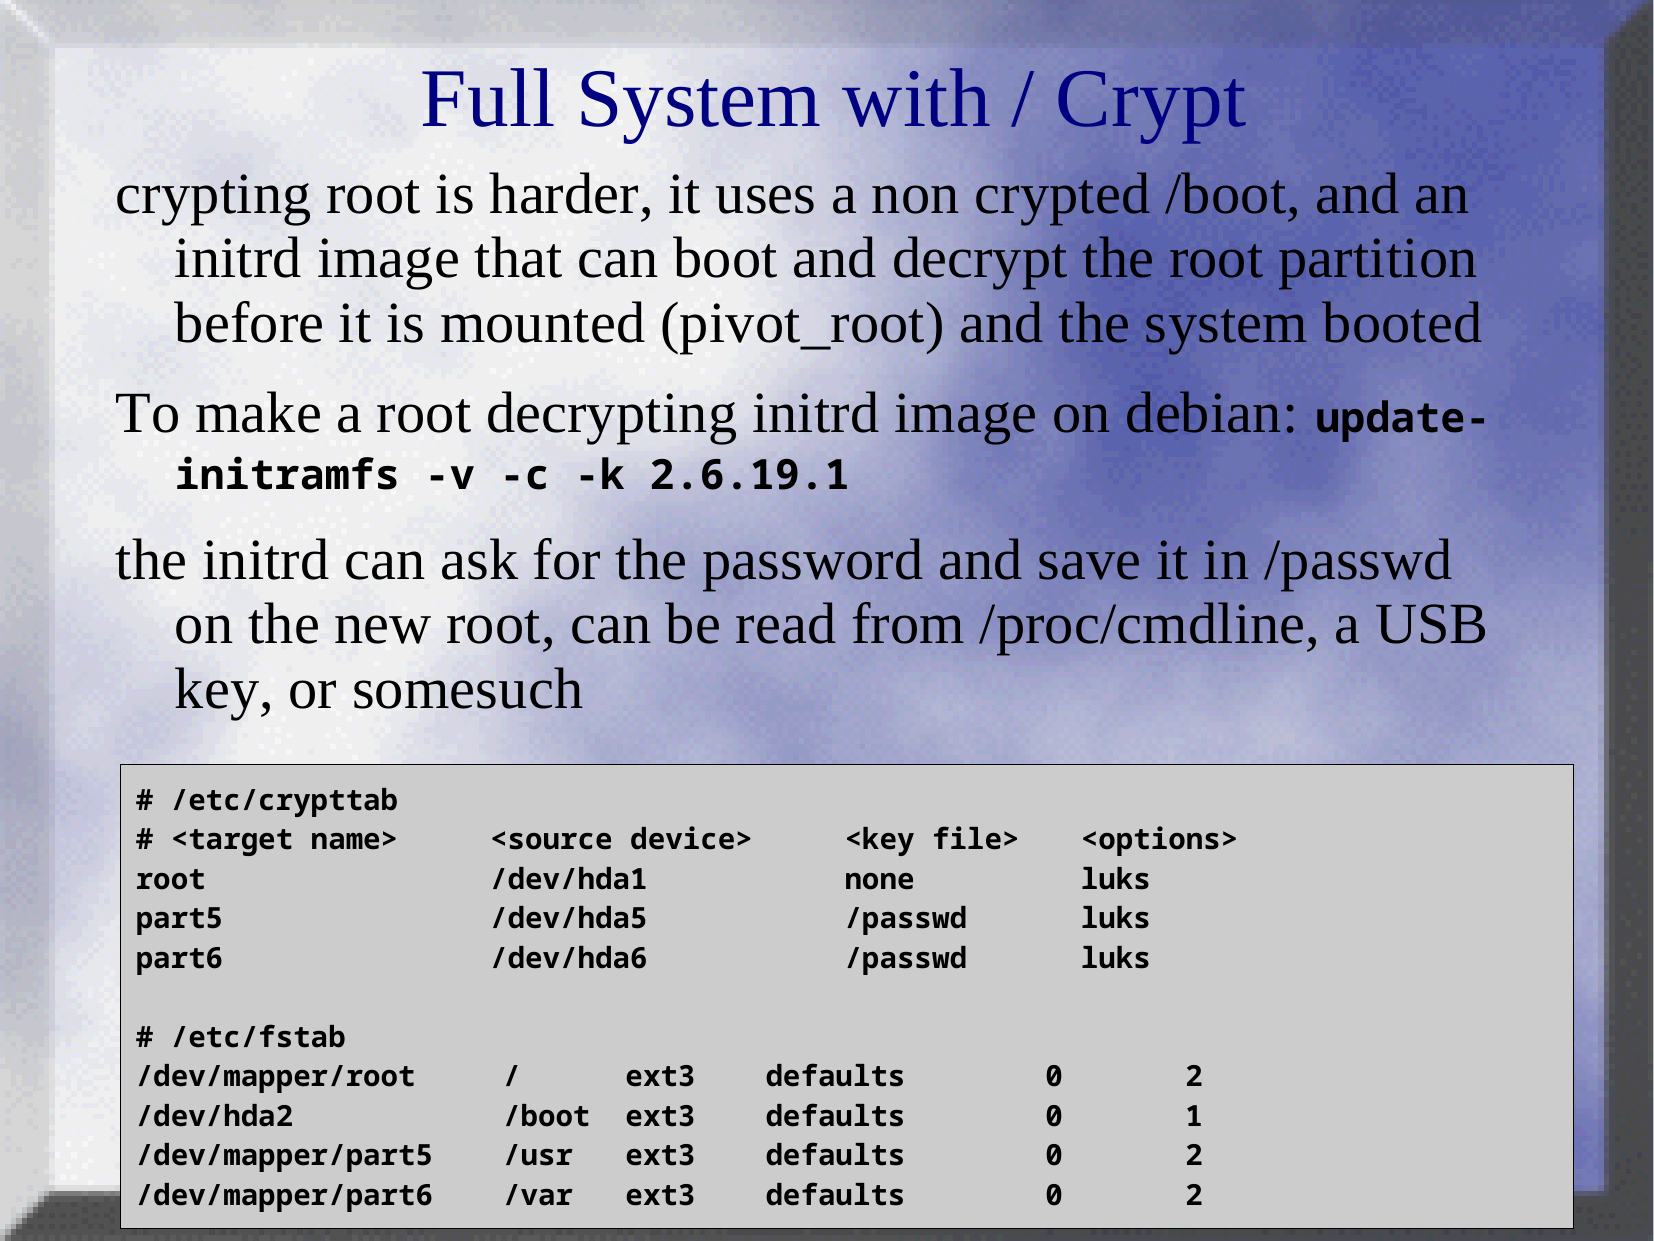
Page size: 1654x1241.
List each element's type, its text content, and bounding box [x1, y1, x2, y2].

title Full System with / Crypt [118, 48, 1550, 149]
text_box # /etc/crypttab # <target name> <source device> <key file> <options> root /dev/hda1 none luks part5 /dev/hda5 /passwd luks part6 /dev/hda6 /passwd luks # /etc/fstab /dev/mapper/root / ext3 defaults 0 2 /dev/hda2 /boot ext3 defaults 0 1 /dev/mapper/part5 /usr ext3 defaults 0 2 /dev/mapper/part6 /var ext3 defaults 0 2 [120, 764, 1574, 1149]
list crypting root is harder, it uses a non crypted /boot, and an initrd image that can boot and decrypt the root partition before it is mounted (pivot_root) and the system booted To make a root decrypting initrd image on debian: update-initramfs -v -c -k 2.6.19.1 the initrd can ask for the password and save it in /passwd on the new root, can be read from /proc/cmdline, a USB key, or somesuch [115, 161, 1528, 752]
picture [0, 0, 1654, 1241]
